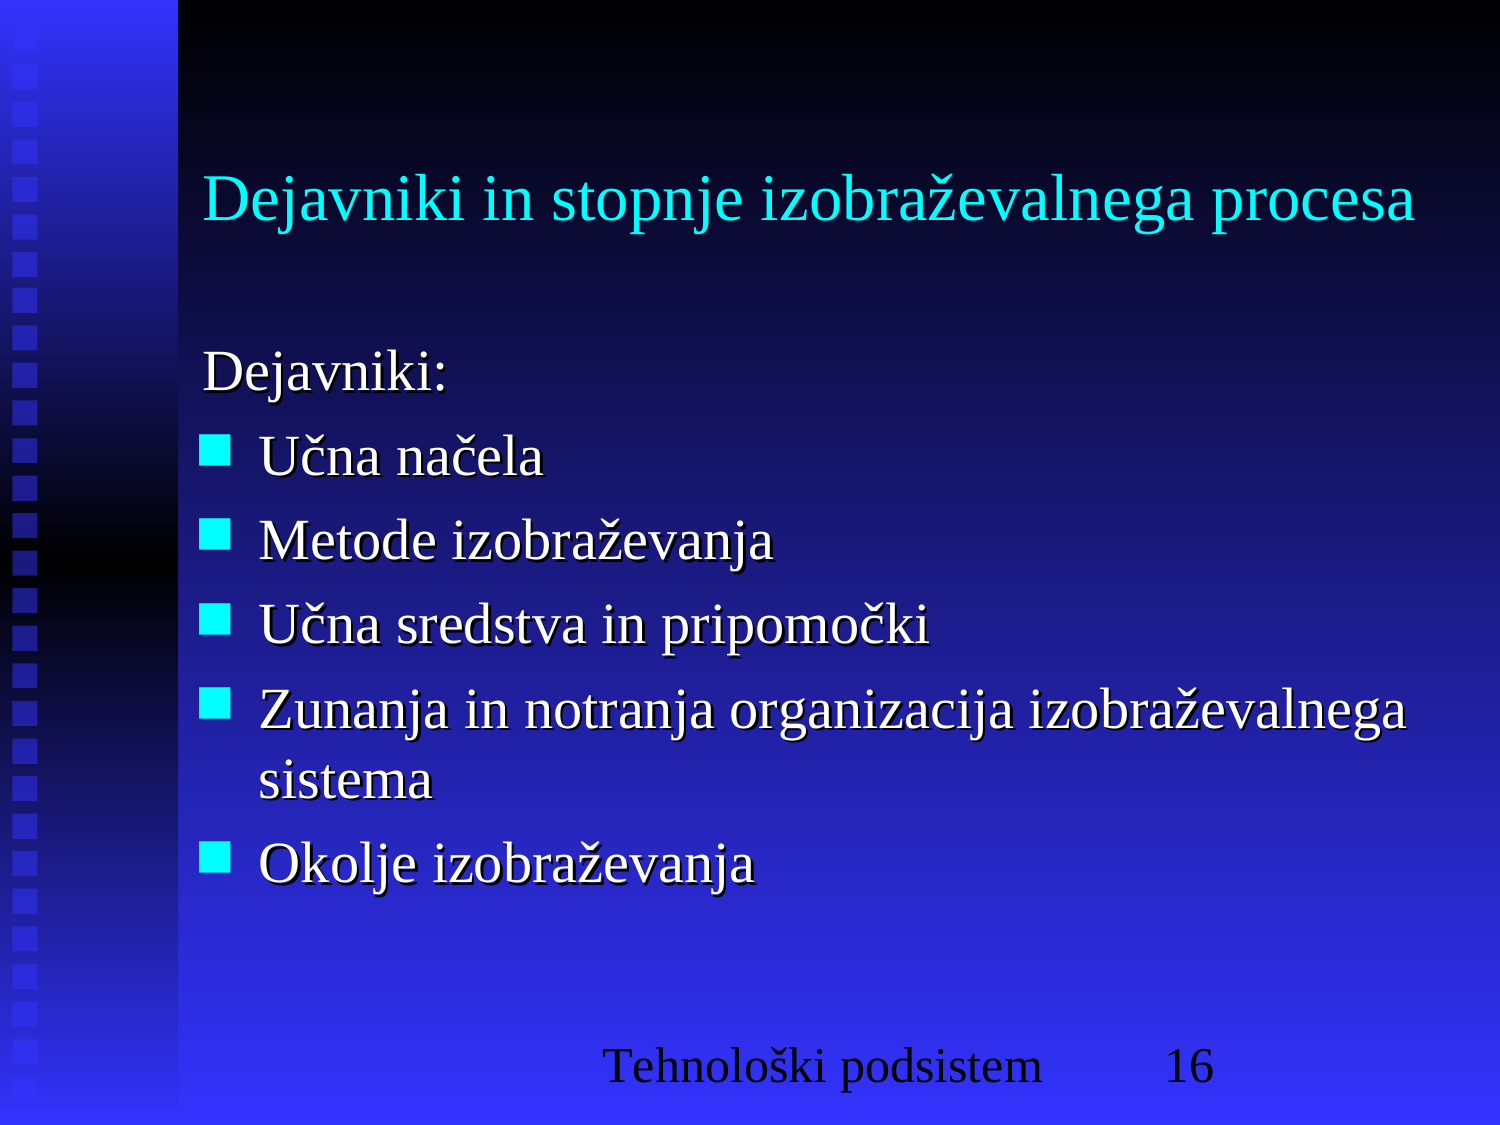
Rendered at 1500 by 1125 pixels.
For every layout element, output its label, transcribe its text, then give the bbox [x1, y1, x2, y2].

list Dejavniki: Učna načela Metode izobraževanja Učna sredstva in pripomočki [187, 324, 1350, 662]
list Zunanja in notranja organizacija izobraževalnega sistema Okolje izobraževanja [187, 662, 1438, 1125]
title Dejavniki in stopnje izobraževalnega procesa [187, 99, 1463, 288]
